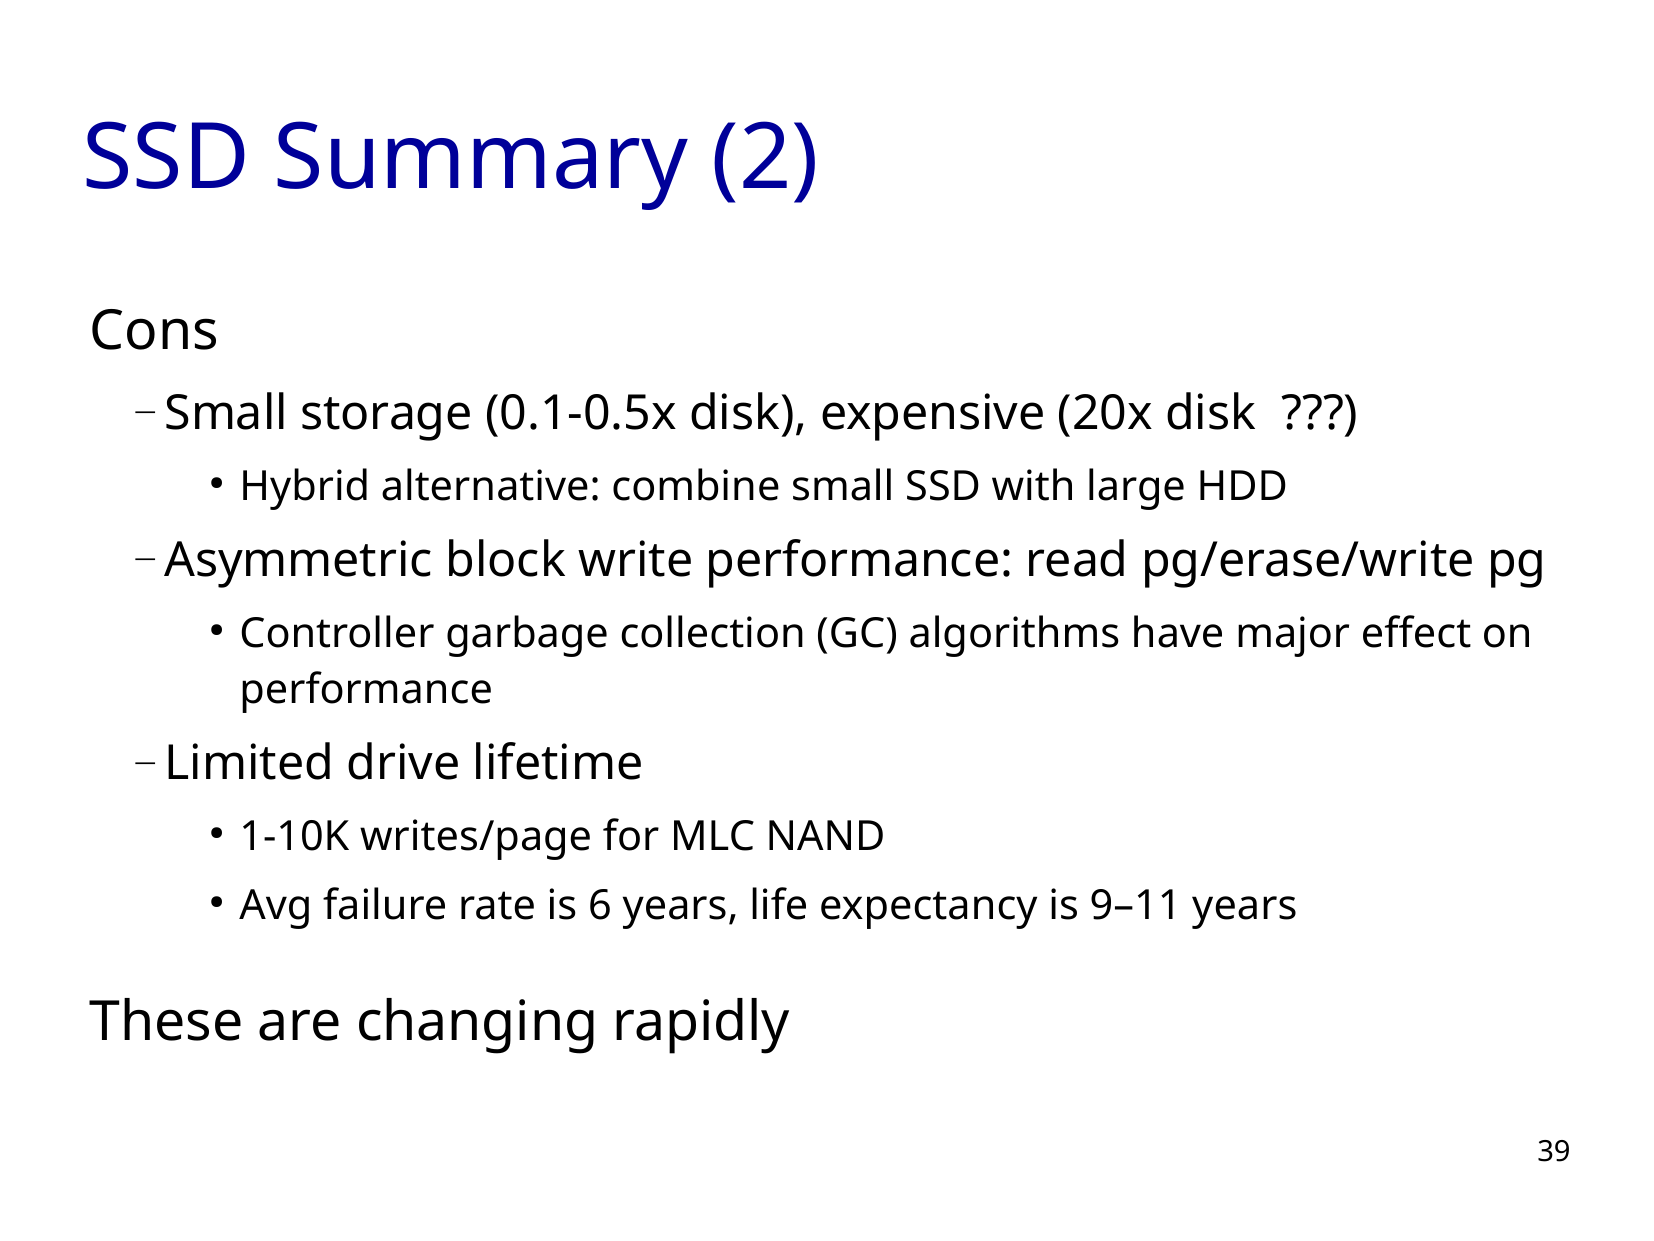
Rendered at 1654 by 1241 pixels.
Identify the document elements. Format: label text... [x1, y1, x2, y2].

title SSD Summary (2) [82, 49, 1571, 257]
list Cons Small storage (0.1-0.5x disk), expensive (20x disk ???) Hybrid alternative: combine small SSD with large HDD Asymmetric block write performance: read pg/erase/write pg Controller garbage collection (GC) algorithms have major effect on performance Limited drive lifetime 1-10K writes/page for MLC NAND Avg failure rate is 6 years, life expectancy is 9–11 years These are changing rapidly [60, 290, 1571, 1096]
